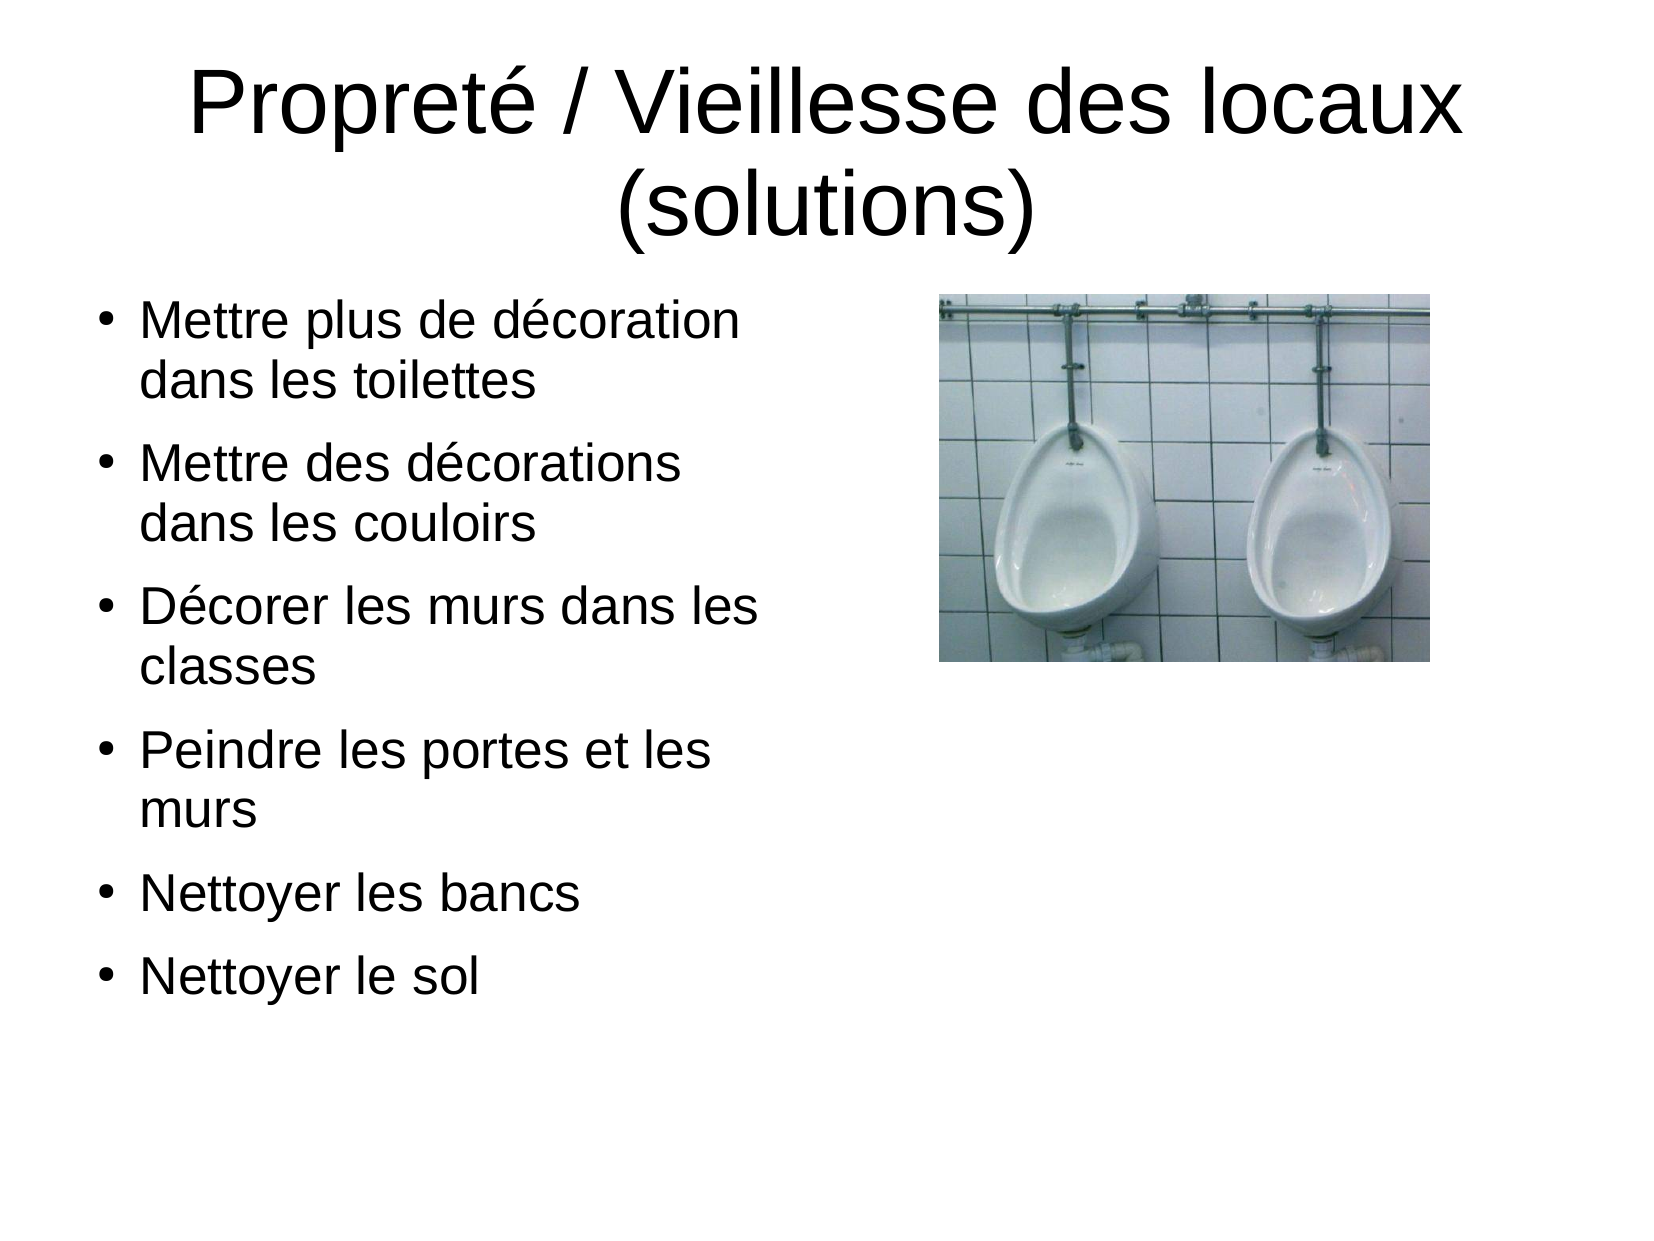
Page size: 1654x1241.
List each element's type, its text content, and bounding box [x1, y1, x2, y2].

title Propreté / Vieillesse des locaux (solutions) [82, 49, 1571, 257]
picture [939, 294, 1430, 662]
list Mettre plus de décoration dans les toilettes Mettre des décorations dans les couloirs Décorer les murs dans les classes Peindre les portes et les murs Nettoyer les bancs Nettoyer le sol [82, 290, 809, 1010]
